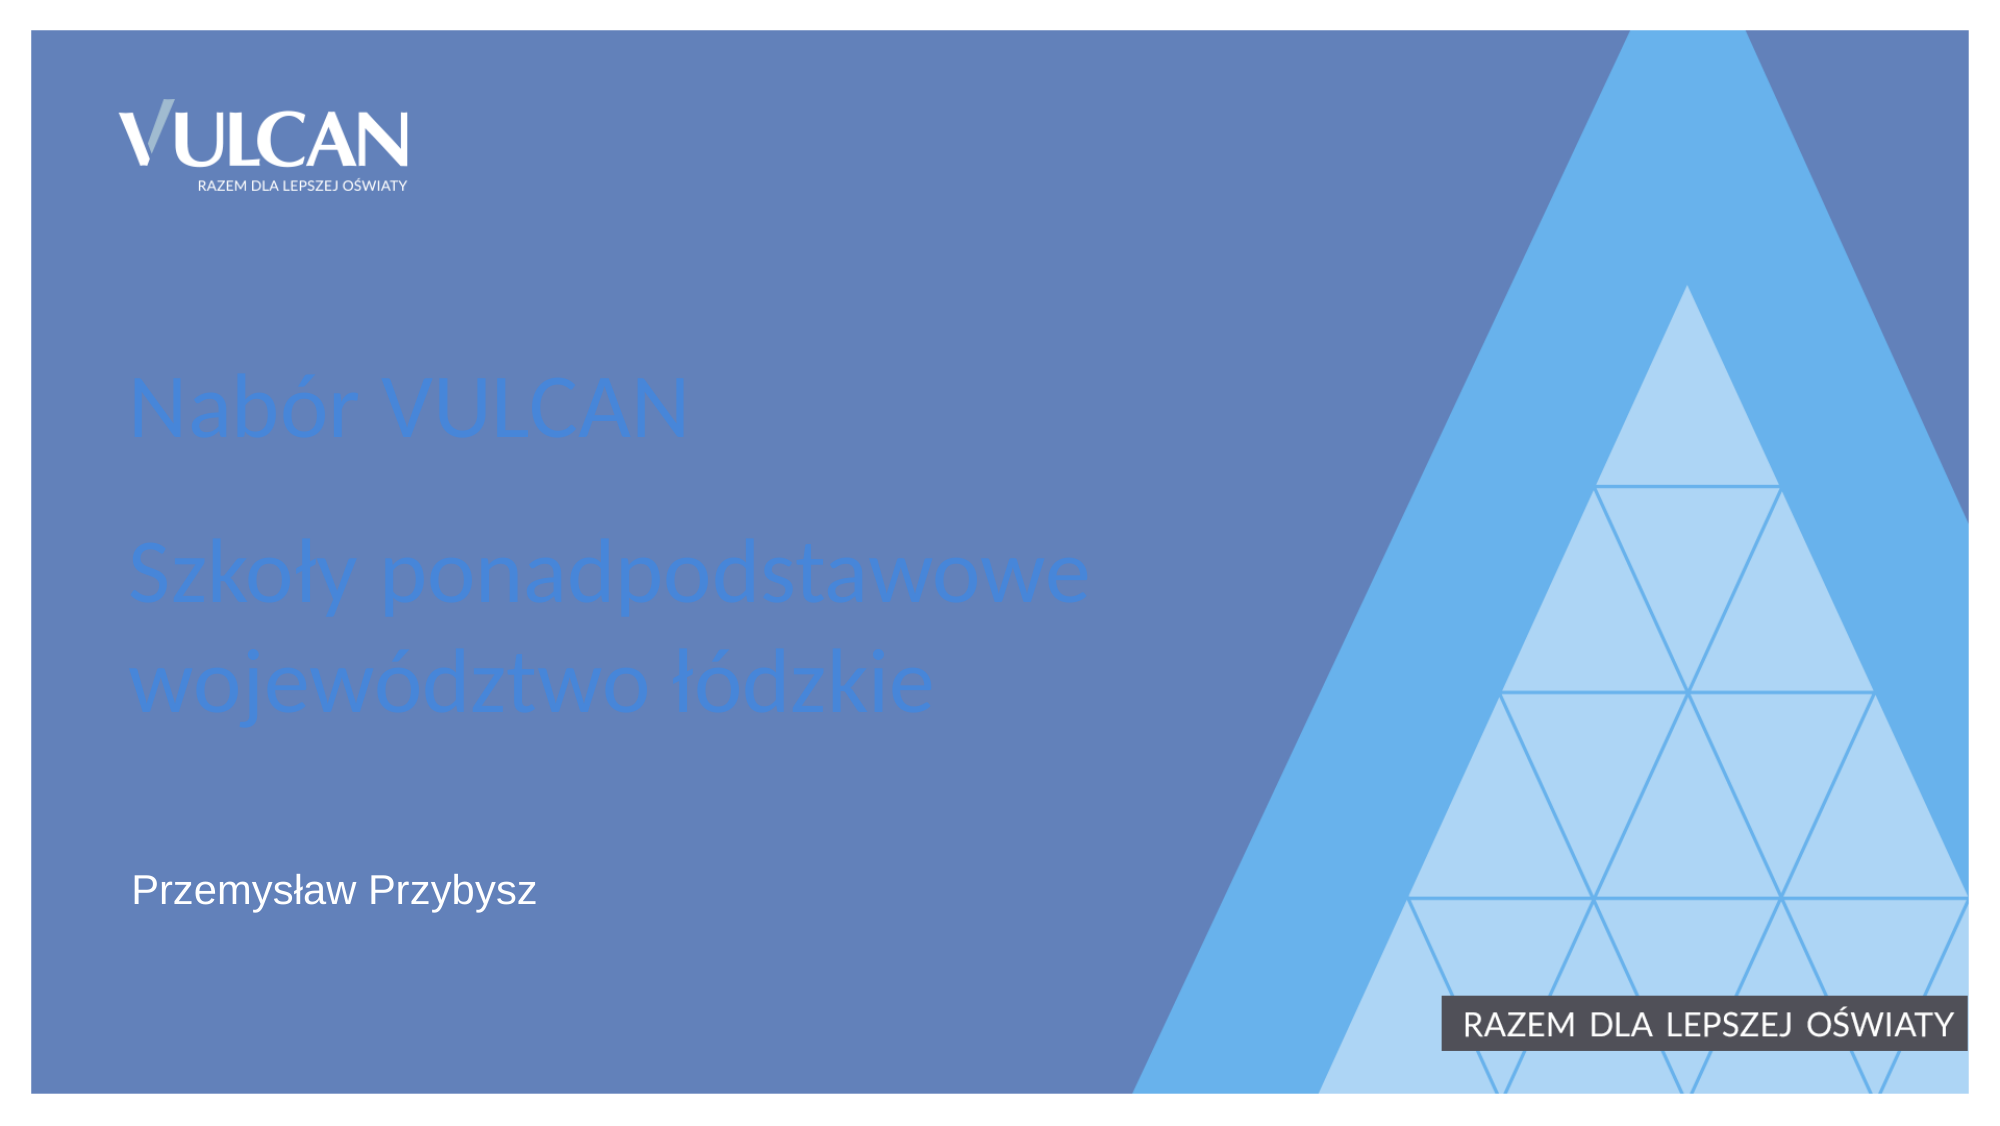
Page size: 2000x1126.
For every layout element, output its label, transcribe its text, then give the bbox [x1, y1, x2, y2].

picture [0, 0, 2000, 1125]
subtitle Szkoły ponadpodstawowe województwo łódzkie [114, 503, 1461, 776]
title Nabór VULCAN [114, 338, 1390, 503]
text_box Przemysław Przybysz [131, 810, 1248, 965]
